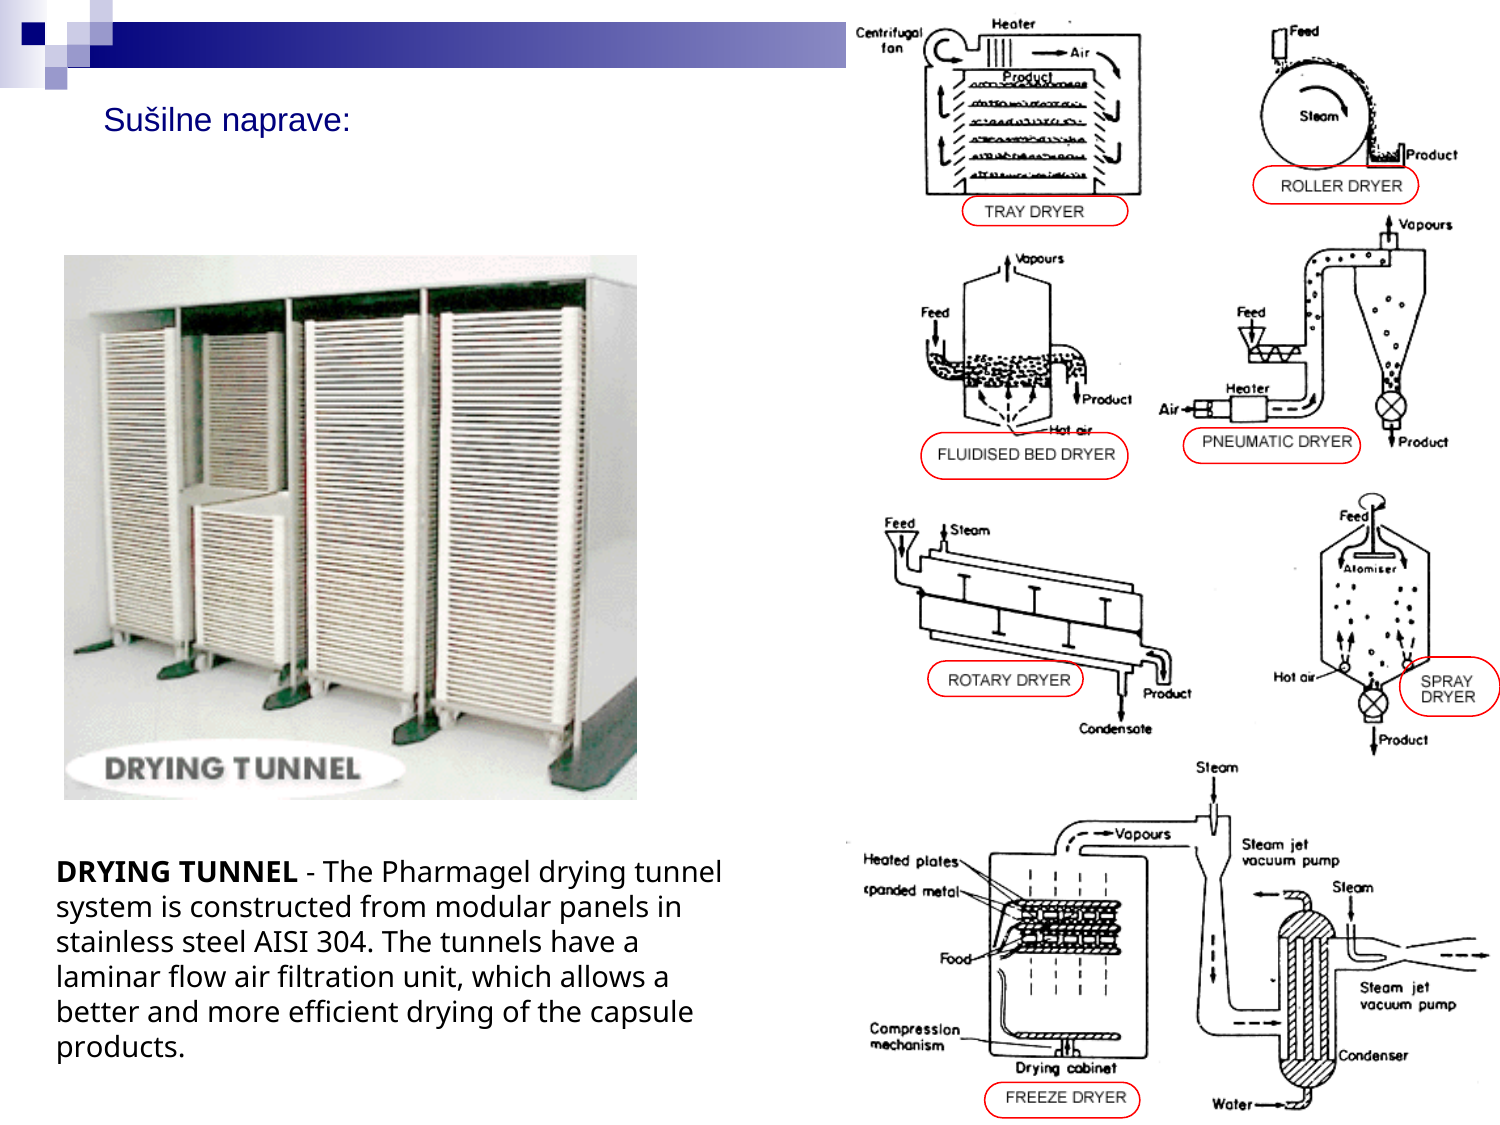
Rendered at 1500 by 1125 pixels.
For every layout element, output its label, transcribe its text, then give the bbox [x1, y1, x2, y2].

text_box DRYING TUNNEL - The Pharmagel drying tunnel system is constructed from modular panels in stainless steel AISI 304. The tunnels have a laminar flow air filtration unit, which allows a better and more efficient drying of the capsule products. [41, 846, 739, 1072]
text_box Sušilne naprave: [88, 90, 845, 146]
picture [64, 255, 637, 800]
picture [1401, 658, 1499, 715]
picture [846, 3, 1500, 1125]
